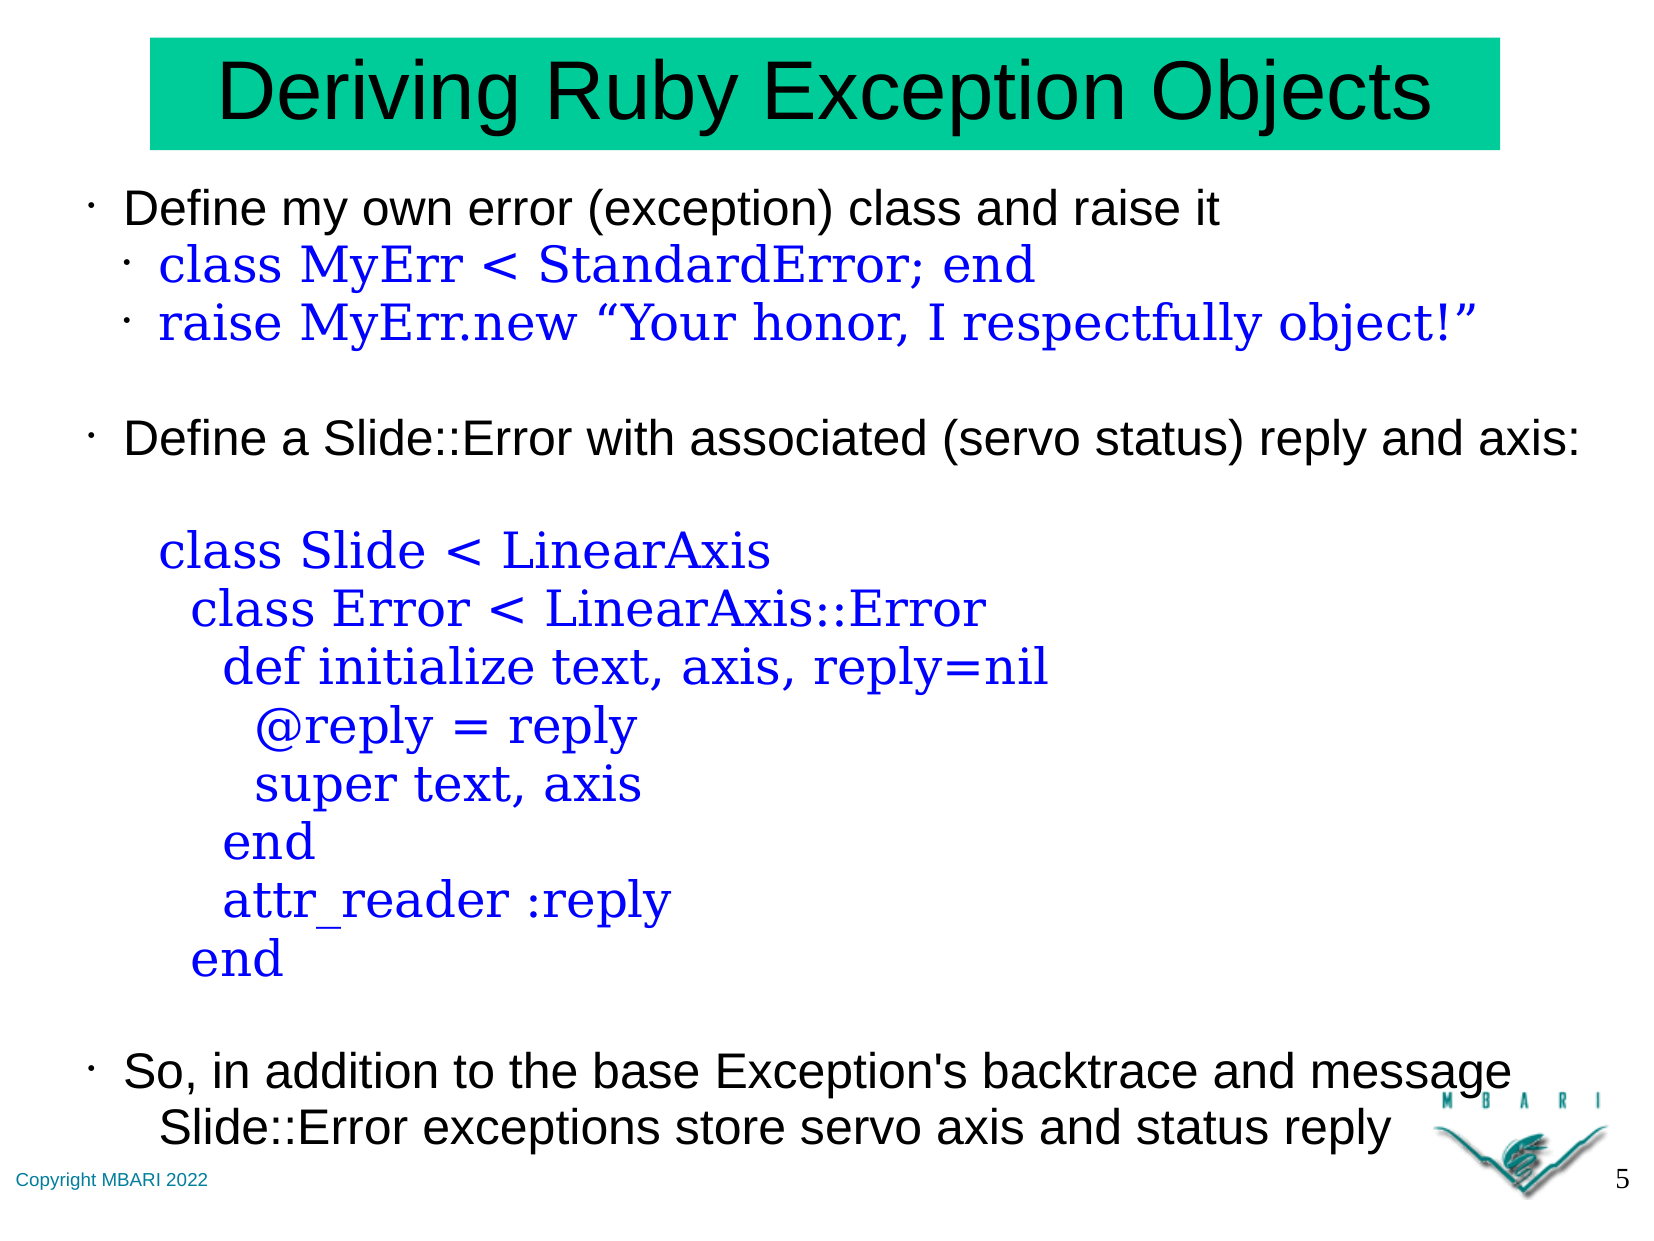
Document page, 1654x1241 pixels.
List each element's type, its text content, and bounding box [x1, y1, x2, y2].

text_box Deriving Ruby Exception Objects [150, 37, 1501, 151]
picture [1426, 1091, 1613, 1200]
text_box Define my own error (exception) class and raise it class MyErr < StandardError; end raise MyErr.new “Your honor, I respectfully object!” Define a Slide::Error with associated (servo status) reply and axis: class Slide < LinearAxis class Error < LinearAxis::Error def initialize text, axis, reply=nil @reply = reply super text, axis end attr_reader :reply end So, in addition to the base Exception's backtrace and message Slide::Error exceptions store servo axis and status reply [37, 172, 1598, 1163]
